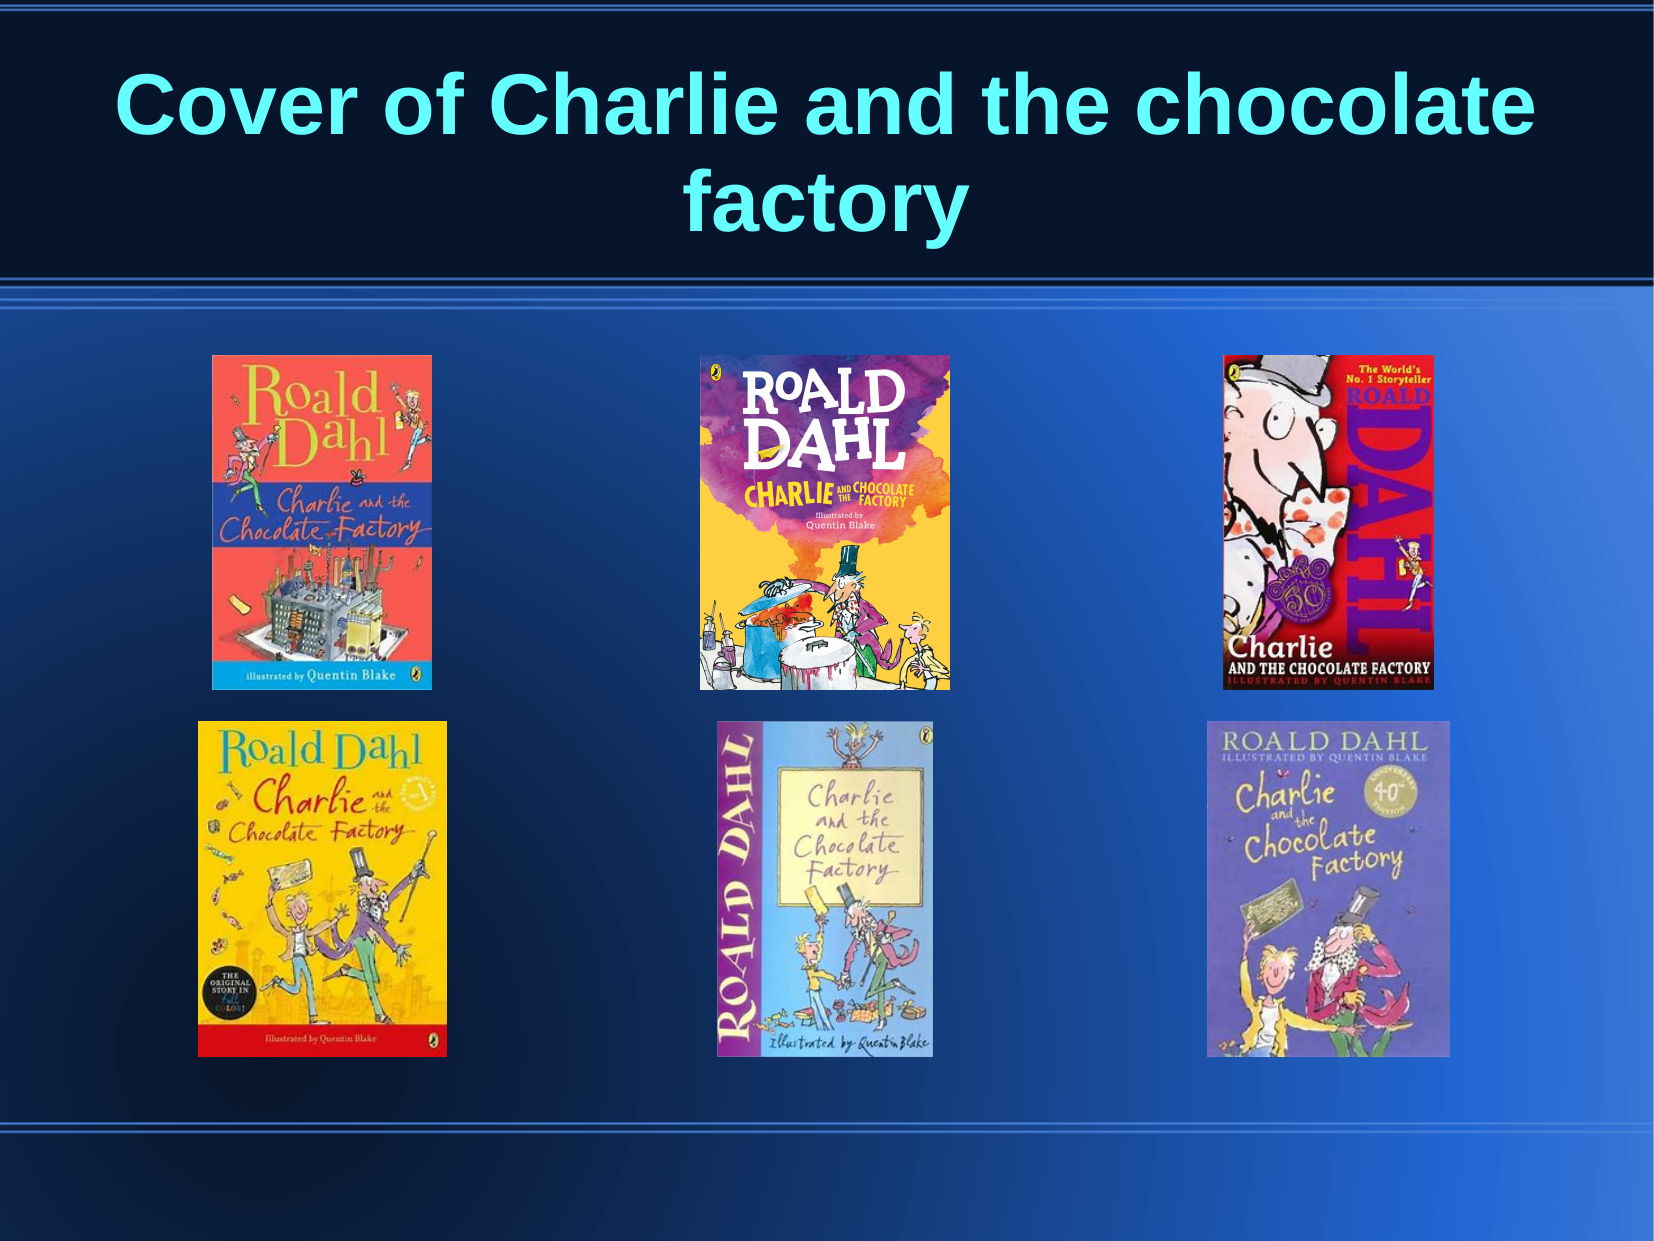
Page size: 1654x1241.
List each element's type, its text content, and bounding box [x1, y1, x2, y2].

title Cover of Charlie and the chocolate factory [82, 49, 1571, 257]
picture [0, 0, 1654, 1241]
